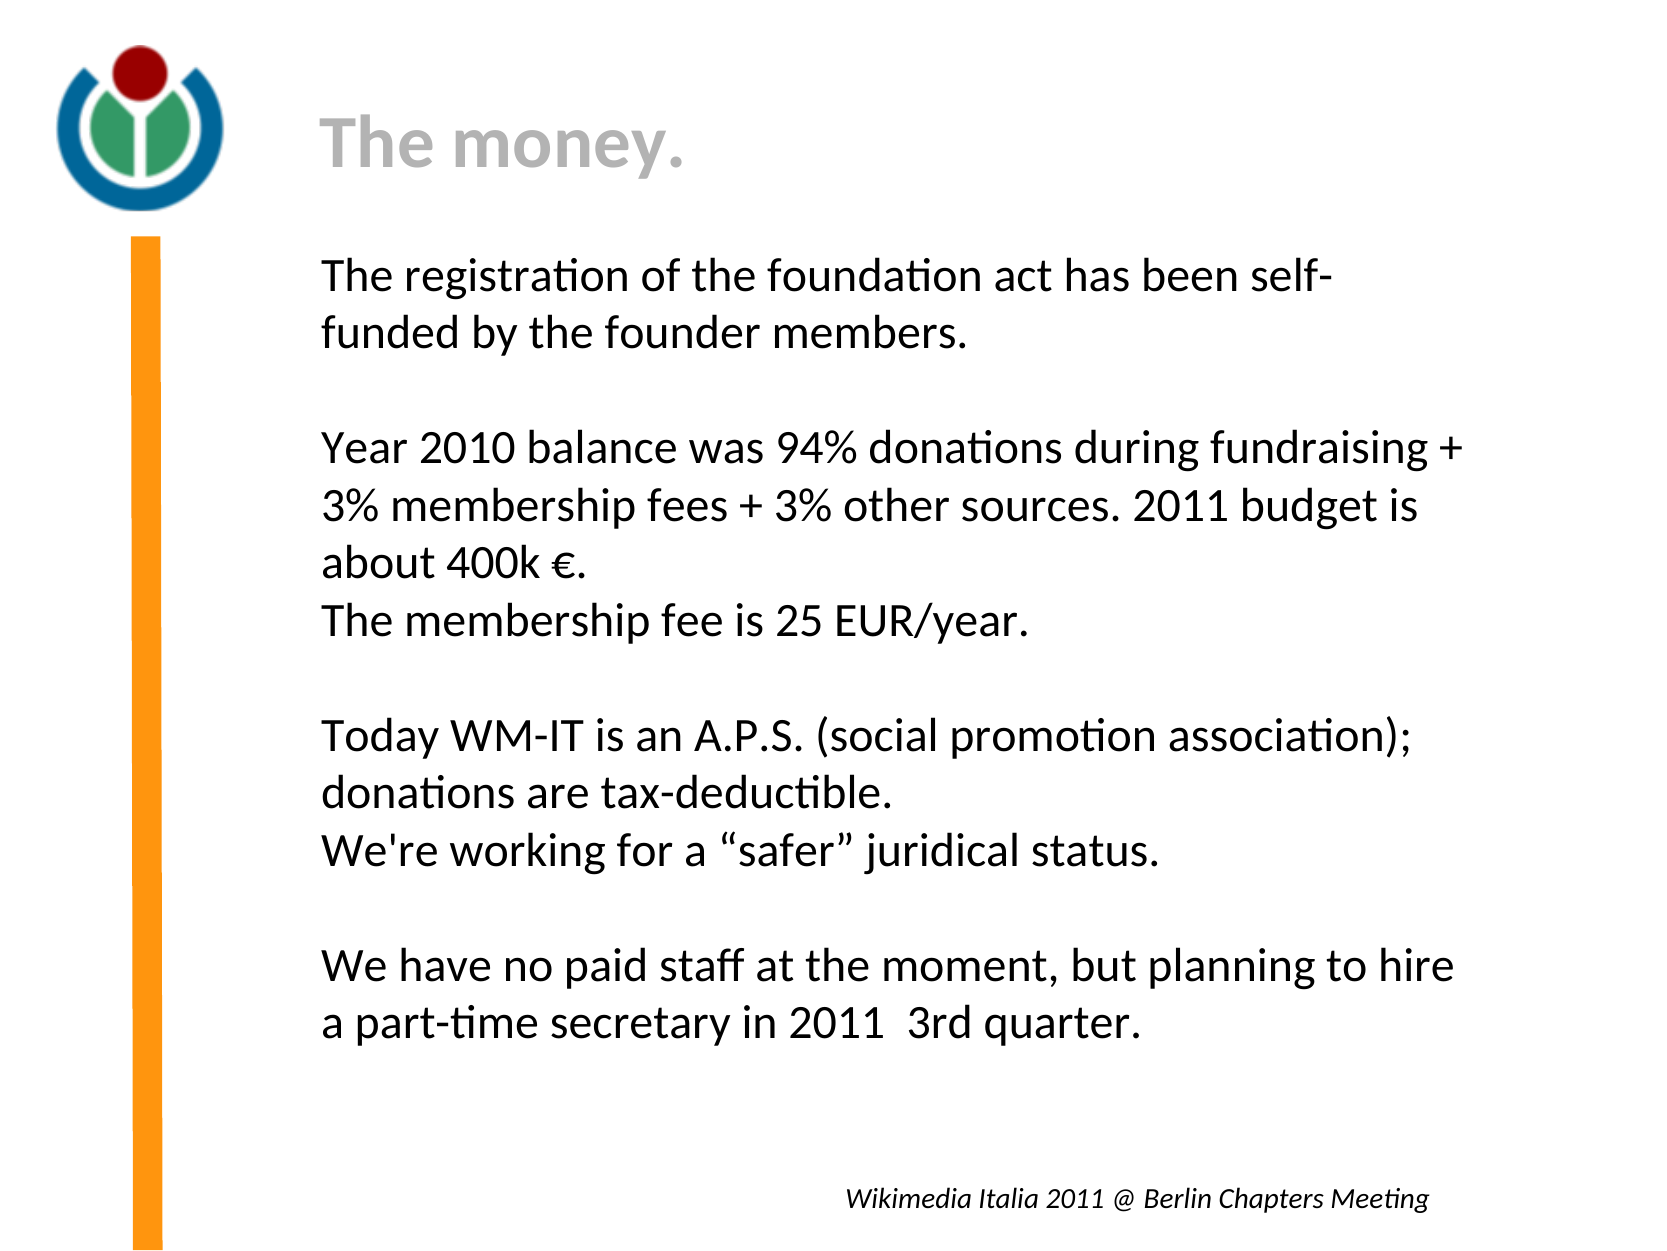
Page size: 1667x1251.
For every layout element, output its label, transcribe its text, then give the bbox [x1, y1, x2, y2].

text_box The registration of the foundation act has been self-funded by the founder members. Year 2010 balance was 94% donations during fundraising + 3% membership fees + 3% other sources. 2011 budget is about 400k €. The membership fee is 25 EUR/year. Today WM-IT is an A.P.S. (social promotion association); donations are tax-deductible. We're working for a “safer” juridical status. We have no paid staff at the moment, but planning to hire a part-time secretary in 2011 3rd quarter. [306, 236, 1481, 1145]
picture [55, 45, 226, 213]
text_box The money. [319, 99, 1377, 186]
text_box Wikimedia Italia 2011 @ Berlin Chapters Meeting [830, 1171, 1581, 1222]
